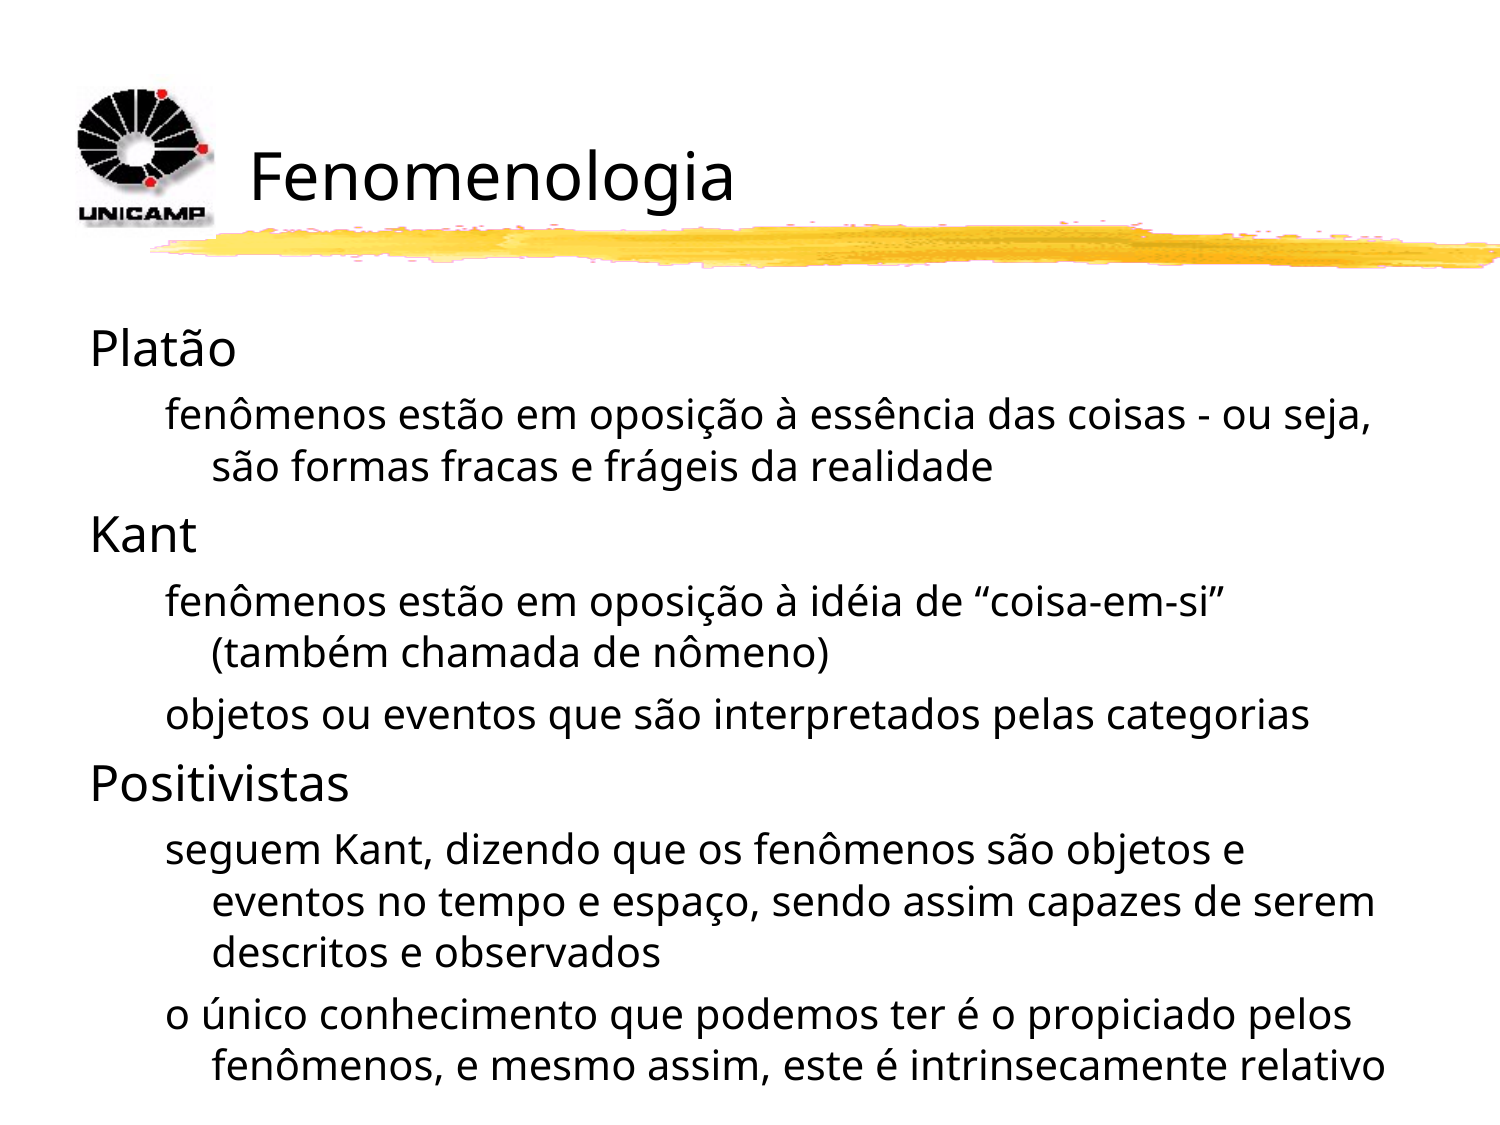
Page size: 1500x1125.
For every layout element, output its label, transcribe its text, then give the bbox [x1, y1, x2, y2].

picture [75, 74, 1500, 279]
title Fenomenologia [233, 37, 1434, 225]
list Platão fenômenos estão em oposição à essência das coisas - ou seja, são formas fracas e frágeis da realidade Kant fenômenos estão em oposição à idéia de “coisa-em-si” (também chamada de nômeno) objetos ou eventos que são interpretados pelas categorias Positivistas seguem Kant, dizendo que os fenômenos são objetos e eventos no tempo e espaço, sendo assim capazes de serem descritos e observados o único conhecimento que podemos ter é o propiciado pelos fenômenos, e mesmo assim, este é intrinsecamente relativo [74, 309, 1417, 994]
